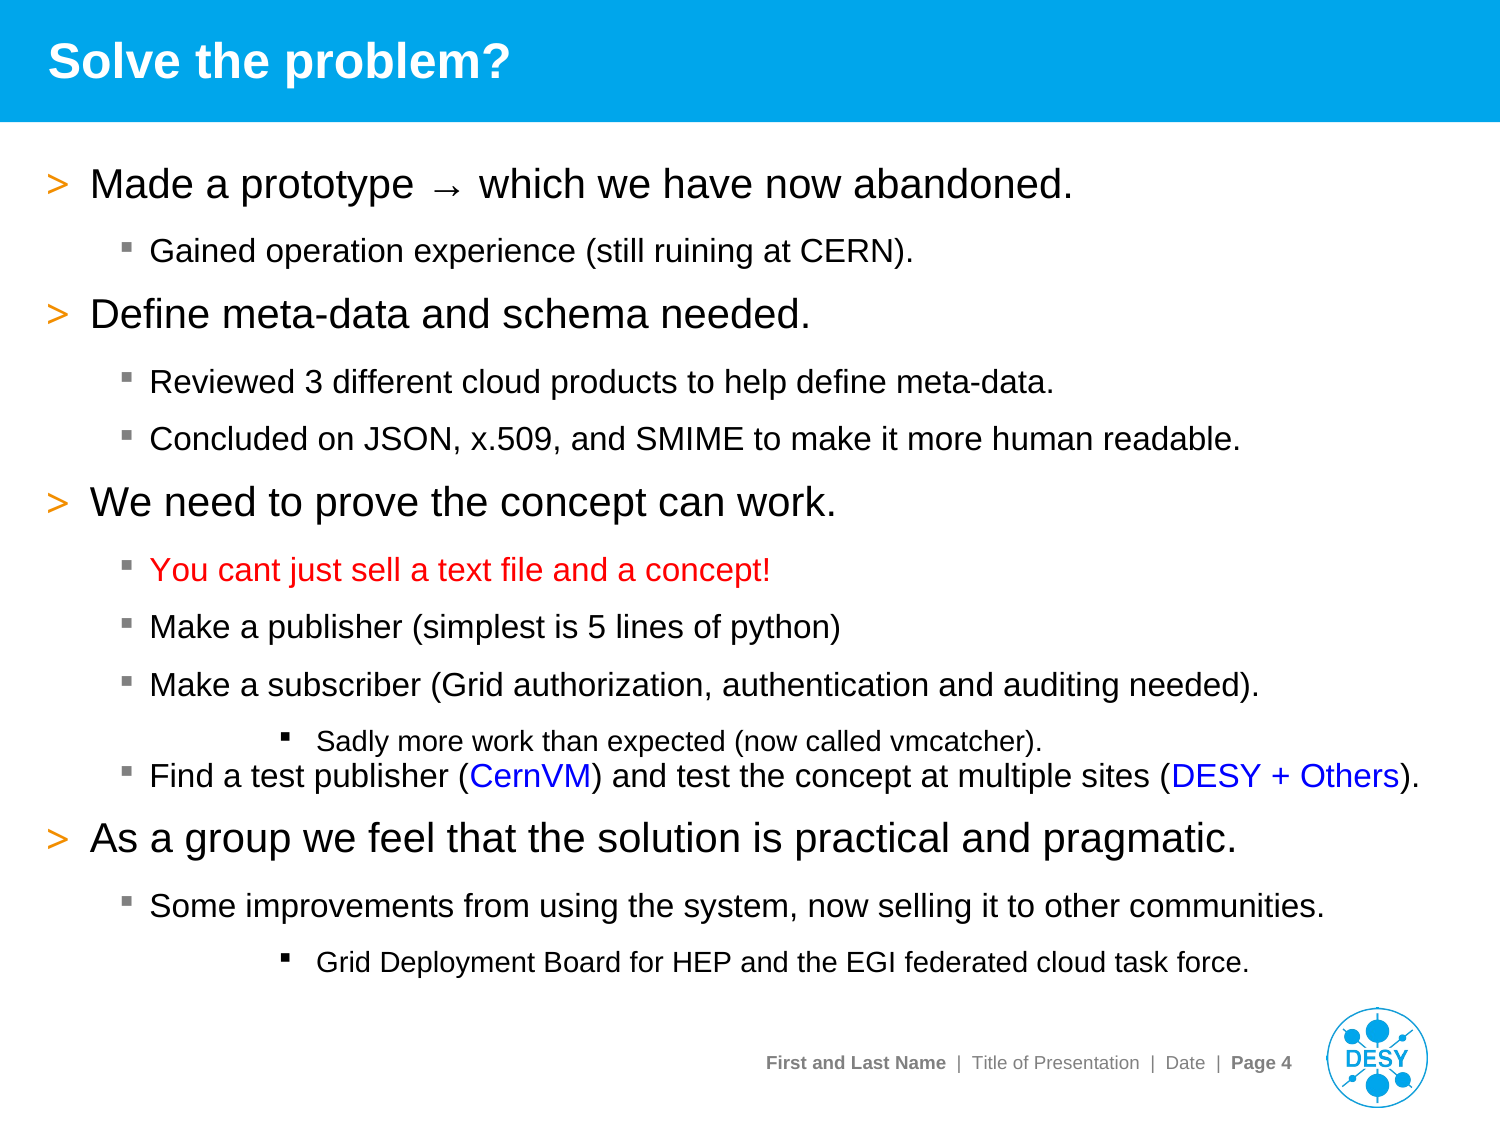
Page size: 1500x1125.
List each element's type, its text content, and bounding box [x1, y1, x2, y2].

list Made a prototype → which we have now abandoned. Gained operation experience (still ruining at CERN). Define meta-data and schema needed. Reviewed 3 different cloud products to help define meta-data. Concluded on JSON, x.509, and SMIME to make it more human readable. We need to prove the concept can work. You cant just sell a text file and a concept! Make a publisher (simplest is 5 lines of python) Make a subscriber (Grid authorization, authentication and auditing needed). Sadly more work than expected (now called vmcatcher). Find a test publisher (CernVM) and test the concept at multiple sites (DESY + Others). As a group we feel that the solution is practical and pragmatic. Some improvements from using the system, now selling it to other communities. Grid Deployment Board for HEP and the EGI federated cloud task force. [46, 160, 1444, 979]
picture [1326, 1007, 1428, 1108]
title Solve the problem? [47, 16, 1446, 107]
